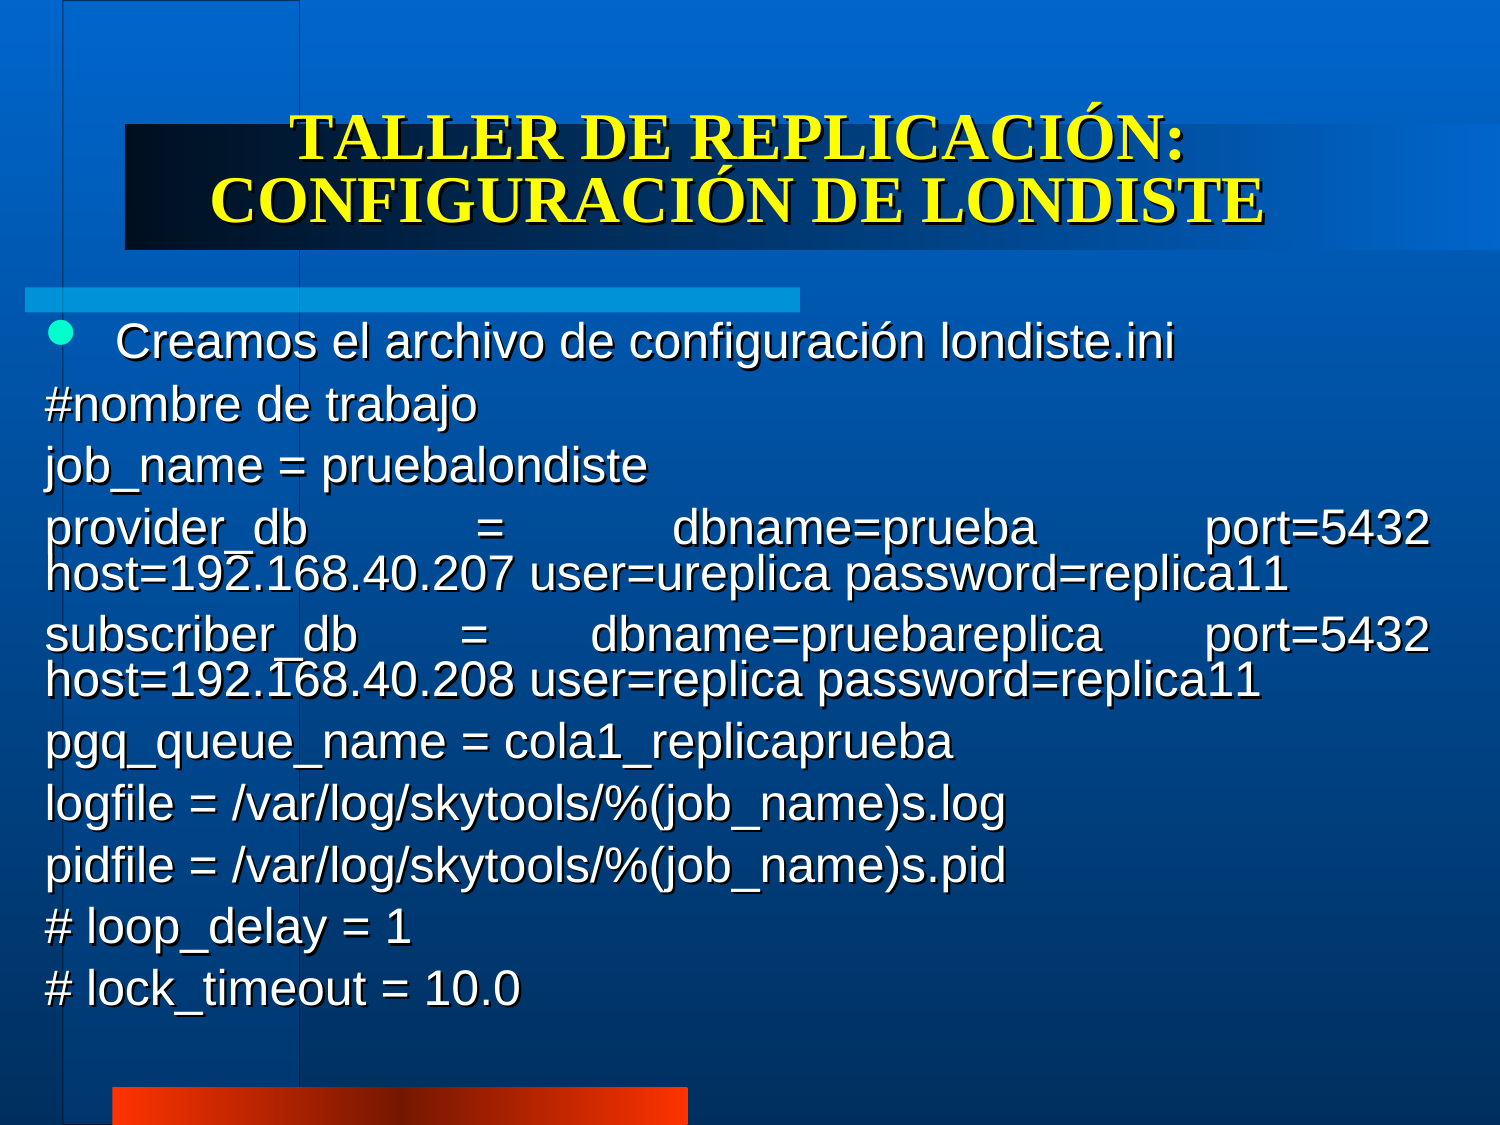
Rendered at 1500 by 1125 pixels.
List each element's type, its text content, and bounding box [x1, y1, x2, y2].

title TALLER DE REPLICACIÓN: CONFIGURACIÓN DE LONDISTE [29, 78, 1447, 266]
list Creamos el archivo de configuración londiste.ini #nombre de trabajo job_name = pruebalondiste provider_db = dbname=prueba port=5432 host=192.168.40.207 user=ureplica password=replica11 subscriber_db = dbname=pruebareplica port=5432 host=192.168.40.208 user=replica password=replica11 pgq_queue_name = cola1_replicaprueba logfile = /var/log/skytools/%(job_name)s.log pidfile = /var/log/skytools/%(job_name)s.pid # loop_delay = 1 # lock_timeout = 10.0 [29, 311, 1447, 1125]
